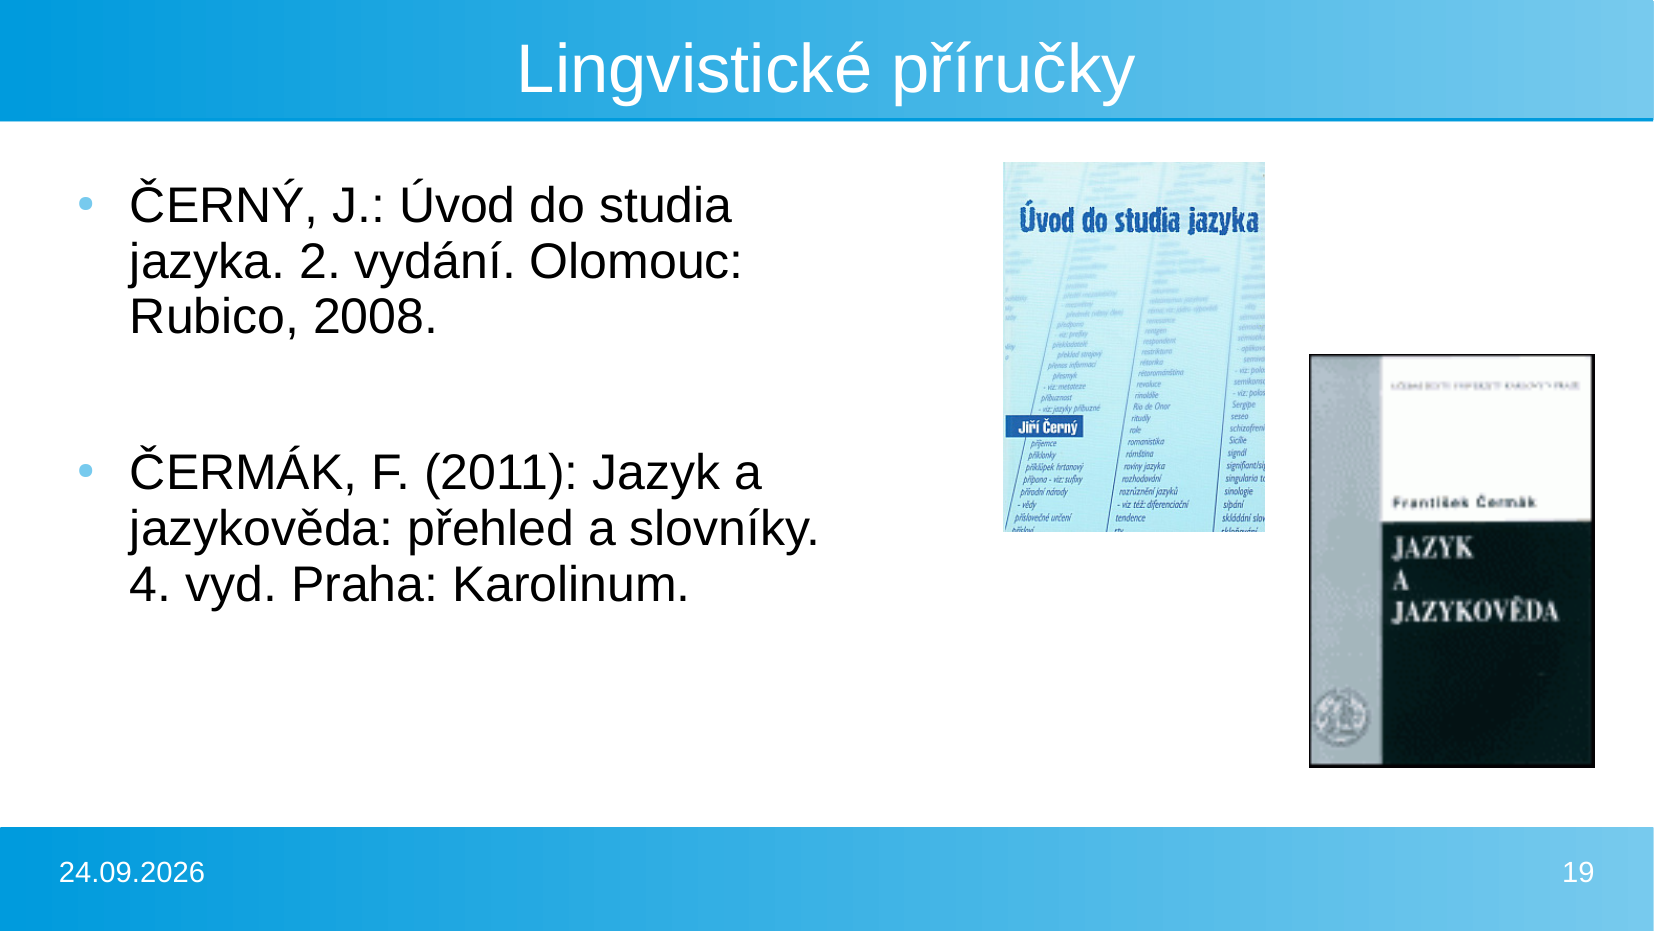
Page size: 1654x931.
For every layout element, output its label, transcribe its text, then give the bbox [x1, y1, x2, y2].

picture [1309, 354, 1595, 768]
list ČERNÝ, J.: Úvod do studia jazyka. 2. vydání. Olomouc: Rubico, 2008. ČERMÁK, F. (2011): Jazyk a jazykověda: přehled a slovníky. 4. vyd. Praha: Karolinum. [59, 177, 886, 768]
title Lingvistické příručky [59, 29, 1595, 108]
picture [1003, 162, 1265, 532]
